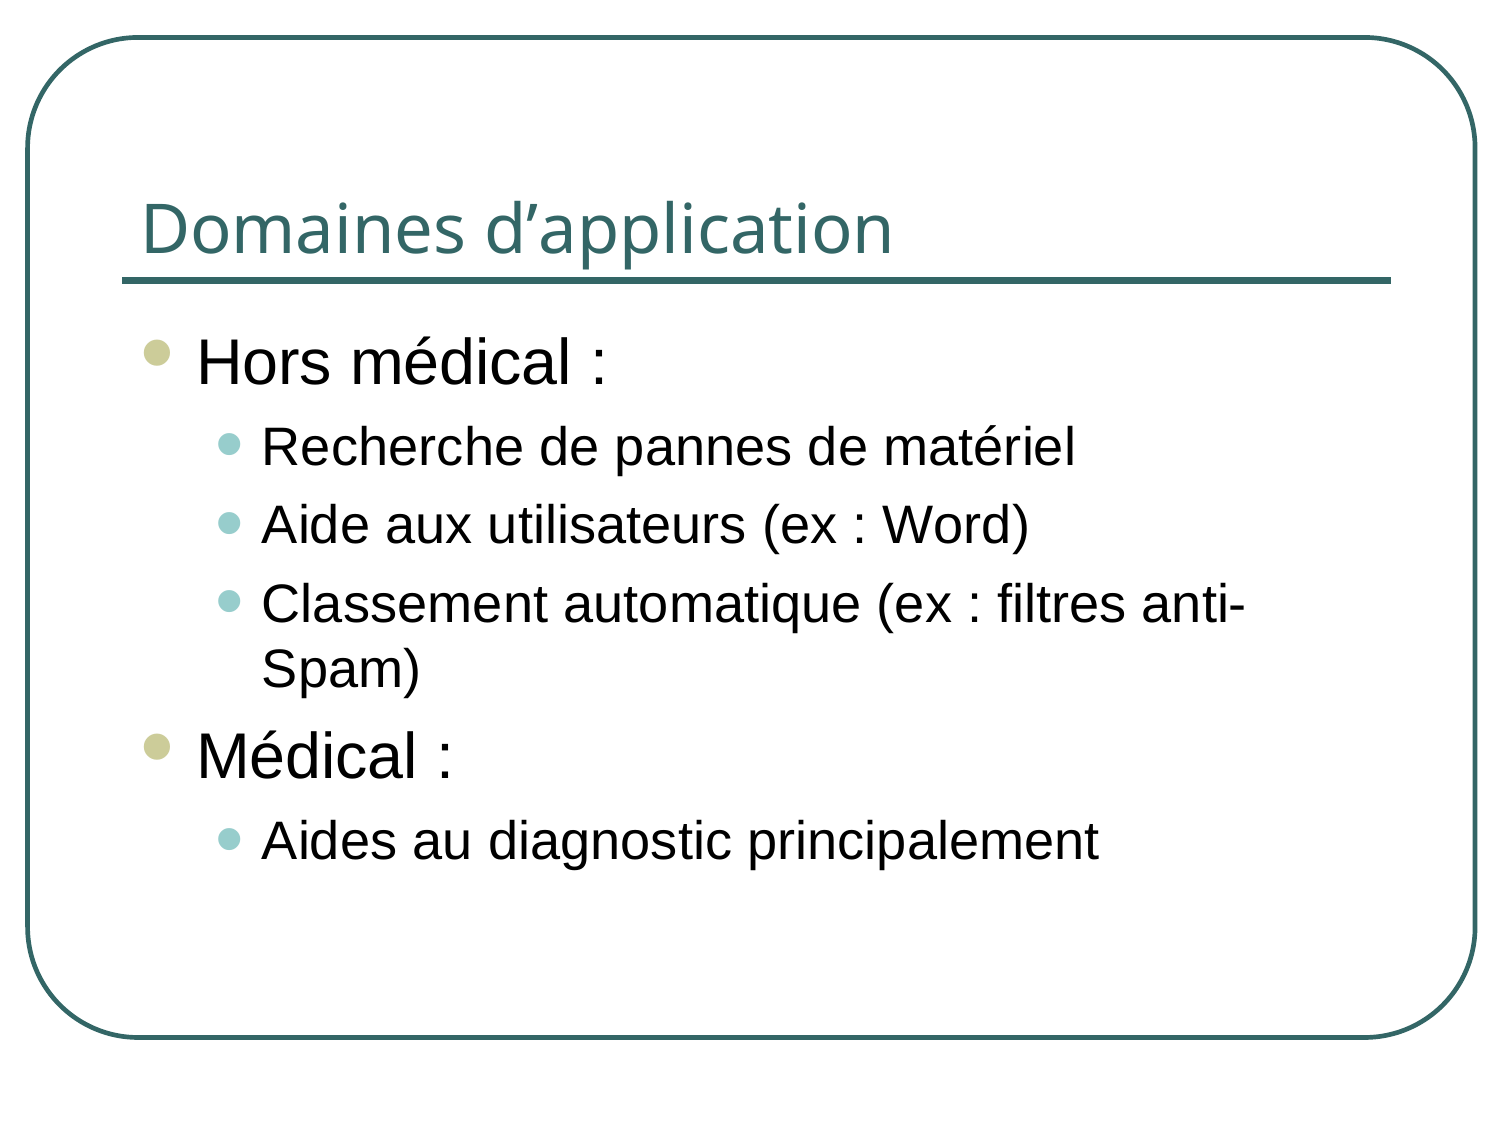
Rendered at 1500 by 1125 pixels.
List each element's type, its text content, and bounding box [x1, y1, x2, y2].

list Hors médical : Recherche de pannes de matériel Aide aux utilisateurs (ex : Word) Classement automatique (ex : filtres anti-Spam) Médical : Aides au diagnostic principalement [125, 312, 1388, 976]
title Domaines d’application [125, 87, 1388, 275]
